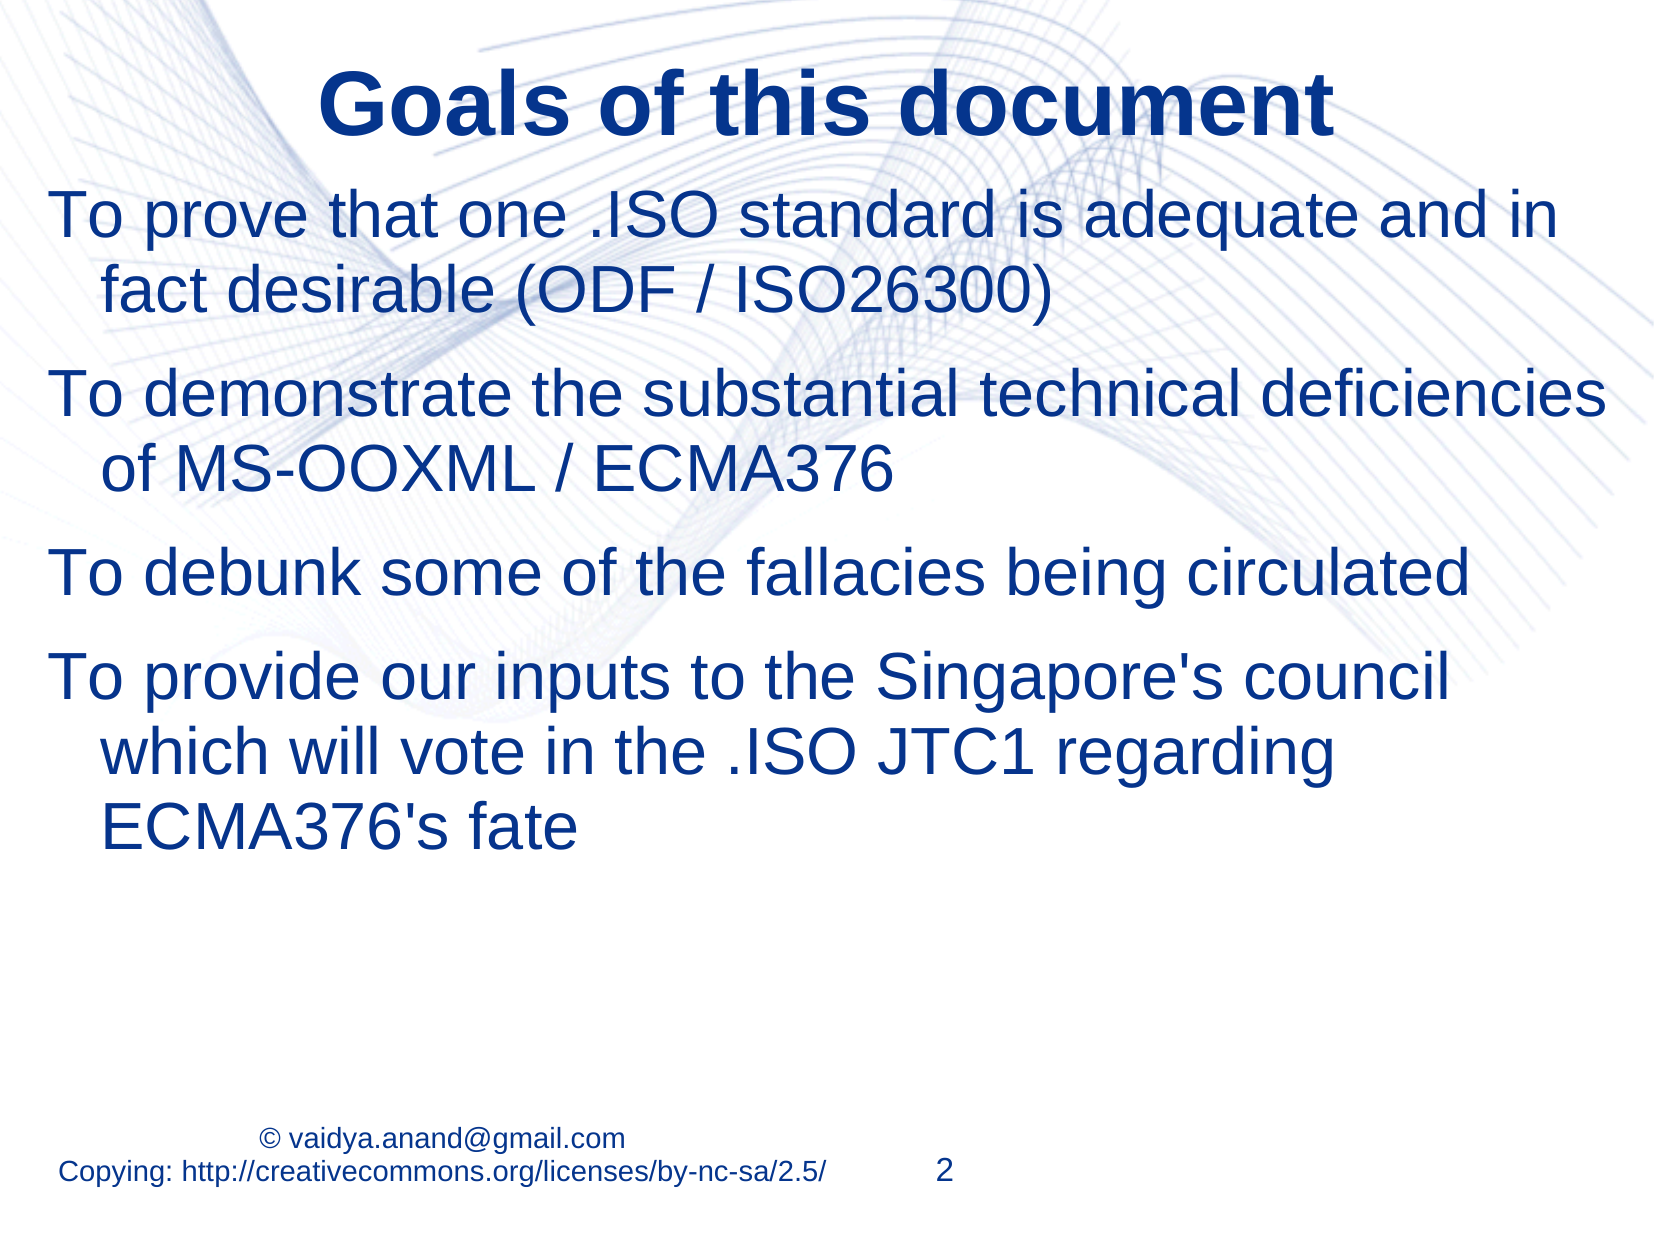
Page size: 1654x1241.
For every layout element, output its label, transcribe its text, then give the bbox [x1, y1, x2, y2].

list To prove that one .ISO standard is adequate and in fact desirable (ODF / ISO26300) To demonstrate the substantial technical deficiencies of MS-OOXML / ECMA376 To debunk some of the fallacies being circulated To provide our inputs to the Singapore's council which will vote in the .ISO JTC1 regarding ECMA376's fate [29, 177, 1625, 1108]
picture [0, 0, 1654, 1241]
title Goals of this document [29, 29, 1625, 177]
